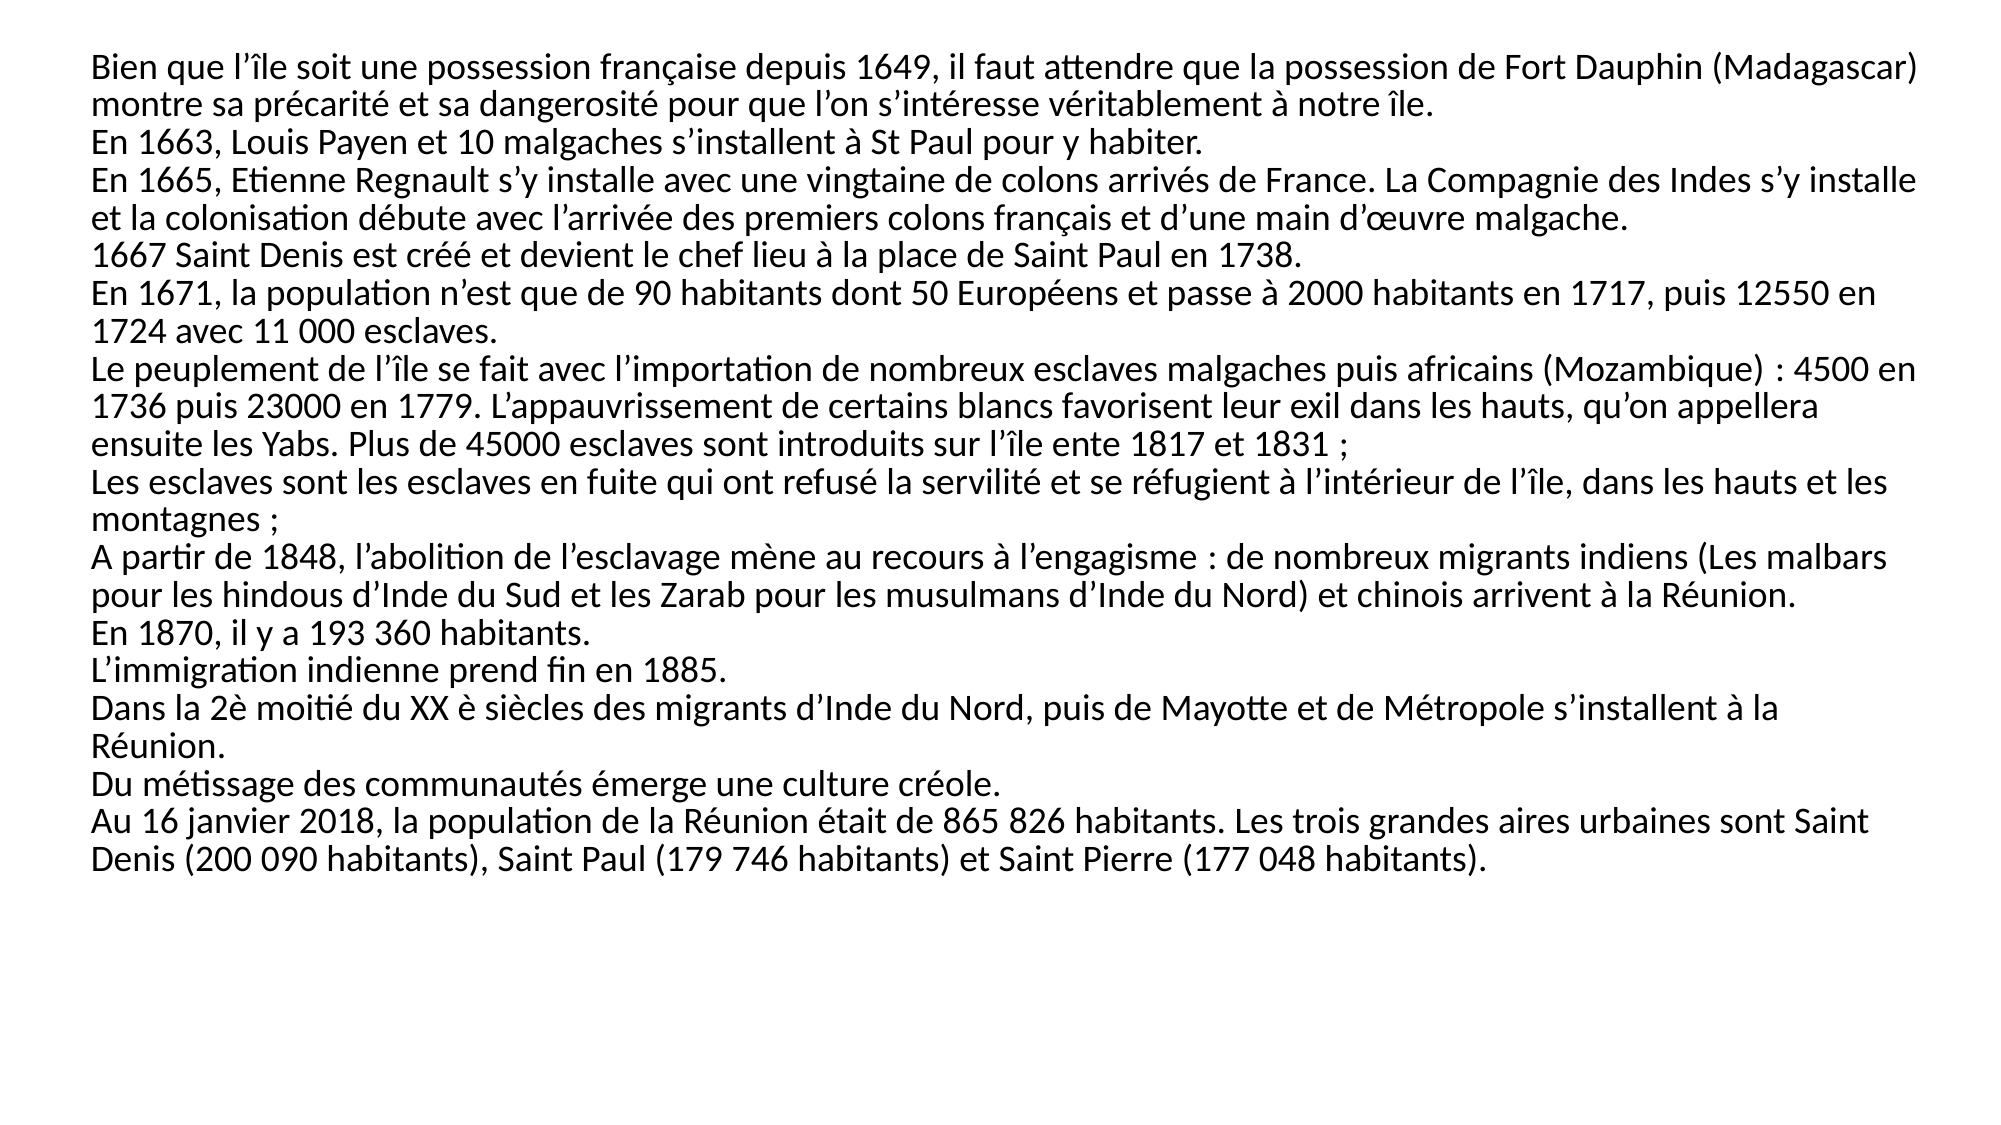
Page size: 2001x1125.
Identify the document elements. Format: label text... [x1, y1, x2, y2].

text_box Bien que l’île soit une possession française depuis 1649, il faut attendre que la possession de Fort Dauphin (Madagascar) montre sa précarité et sa dangerosité pour que l’on s’intéresse véritablement à notre île. En 1663, Louis Payen et 10 malgaches s’installent à St Paul pour y habiter. En 1665, Etienne Regnault s’y installe avec une vingtaine de colons arrivés de France. La Compagnie des Indes s’y installe et la colonisation débute avec l’arrivée des premiers colons français et d’une main d’œuvre malgache. 1667 Saint Denis est créé et devient le chef lieu à la place de Saint Paul en 1738. En 1671, la population n’est que de 90 habitants dont 50 Européens et passe à 2000 habitants en 1717, puis 12550 en 1724 avec 11 000 esclaves. Le peuplement de l’île se fait avec l’importation de nombreux esclaves malgaches puis africains (Mozambique) : 4500 en 1736 puis 23000 en 1779. L’appauvrissement de certains blancs favorisent leur exil dans les hauts, qu’on appellera ensuite les Yabs. Plus de 45000 esclaves sont introduits sur l’île ente 1817 et 1831 ; Les esclaves sont les esclaves en fuite qui ont refusé la servilité et se réfugient à l’intérieur de l’île, dans les hauts et les montagnes ; A partir de 1848, l’abolition de l’esclavage mène au recours à l’engagisme : de nombreux migrants indiens (Les malbars pour les hindous d’Inde du Sud et les Zarab pour les musulmans d’Inde du Nord) et chinois arrivent à la Réunion. En 1870, il y a 193 360 habitants. L’immigration indienne prend fin en 1885. Dans la 2è moitié du XX è siècles des migrants d’Inde du Nord, puis de Mayotte et de Métropole s’installent à la Réunion. Du métissage des communautés émerge une culture créole. Au 16 janvier 2018, la population de la Réunion était de 865 826 habitants. Les trois grandes aires urbaines sont Saint Denis (200 090 habitants), Saint Paul (179 746 habitants) et Saint Pierre (177 048 habitants). [76, 43, 1940, 1094]
